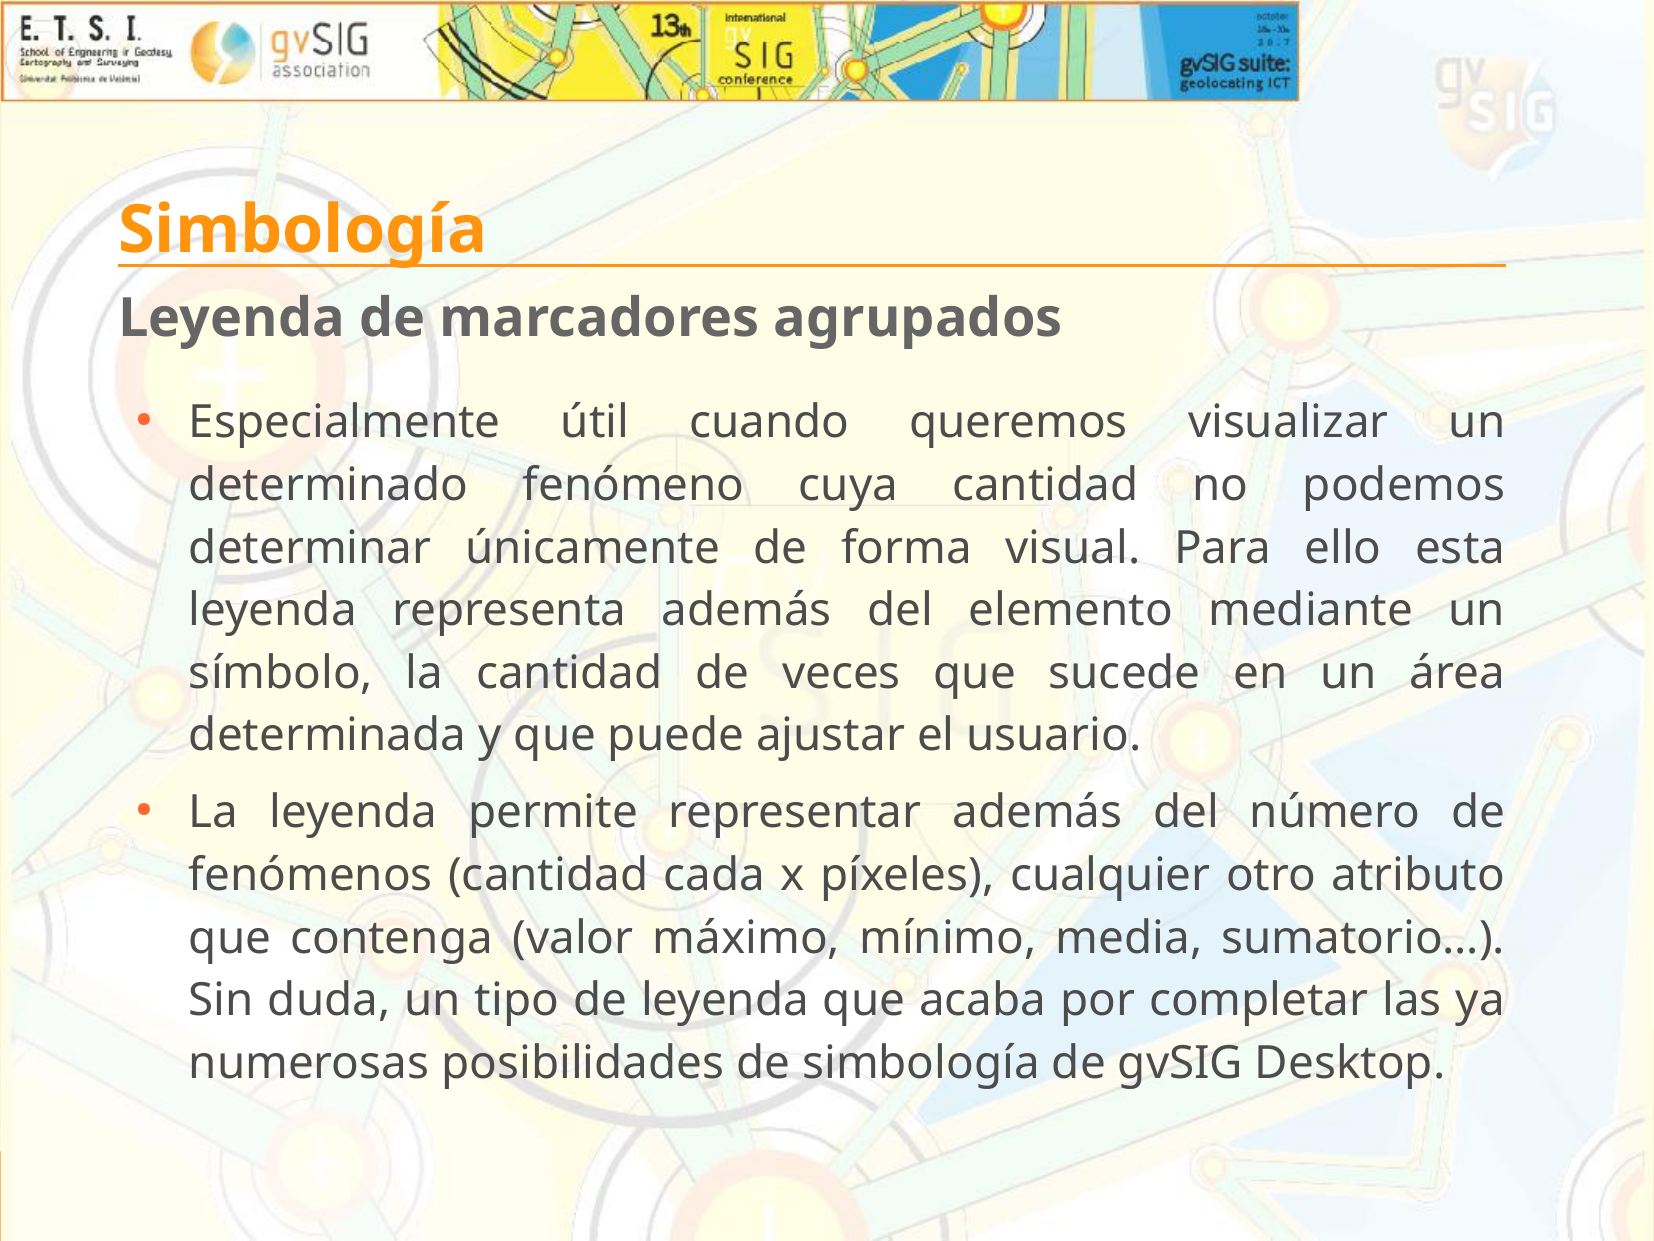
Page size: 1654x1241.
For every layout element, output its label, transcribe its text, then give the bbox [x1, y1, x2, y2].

picture [0, 0, 1654, 1241]
text_box Leyenda de marcadores agrupados [118, 252, 1418, 379]
title Simbología [118, 177, 1607, 276]
list Especialmente útil cuando queremos visualizar un determinado fenómeno cuya cantidad no podemos determinar únicamente de forma visual. Para ello esta leyenda representa además del elemento mediante un símbolo, la cantidad de veces que sucede en un área determinada y que puede ajustar el usuario. La leyenda permite representar además del número de fenómenos (cantidad cada x píxeles), cualquier otro atributo que contenga (valor máximo, mínimo, media, sumatorio…). Sin duda, un tipo de leyenda que acaba por completar las ya numerosas posibilidades de simbología de gvSIG Desktop. [118, 311, 1506, 1093]
